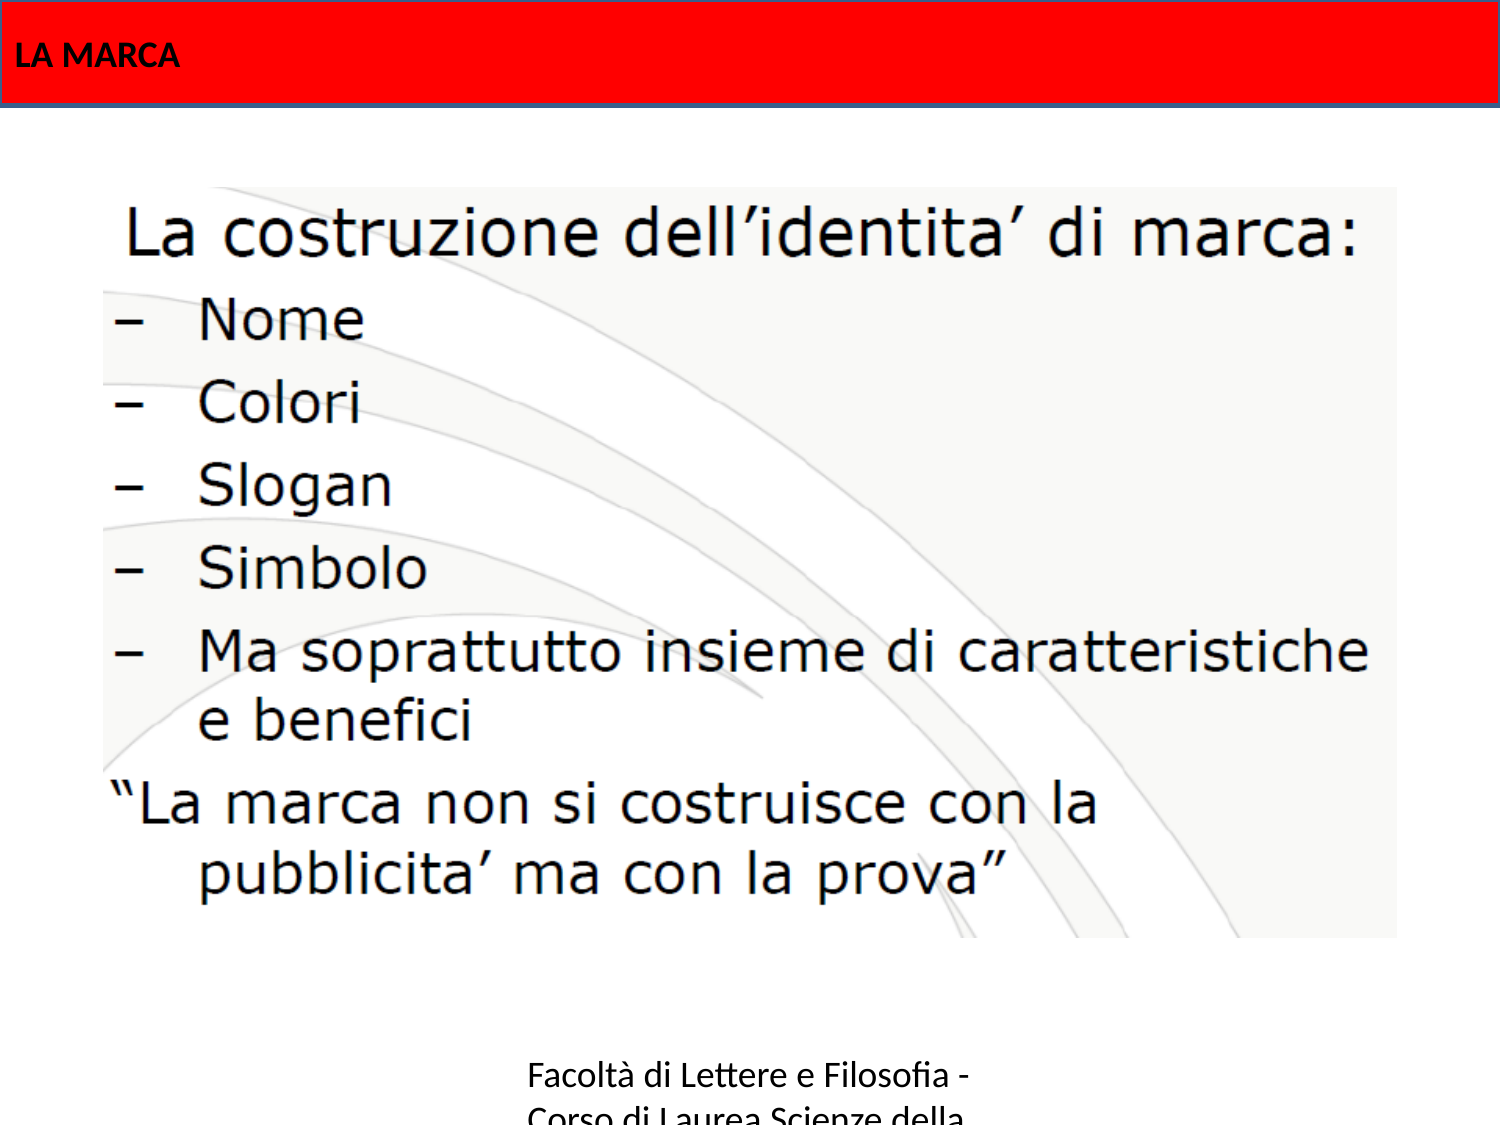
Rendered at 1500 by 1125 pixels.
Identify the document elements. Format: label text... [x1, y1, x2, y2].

text_box LA MARCA [0, 0, 1500, 106]
picture [103, 187, 1397, 938]
footer Facoltà di Lettere e Filosofia - Corso di Laurea Scienze della Comunicazione – Economia e Gestione dell’impresa Gianluca Gariuolo [512, 1042, 988, 1103]
